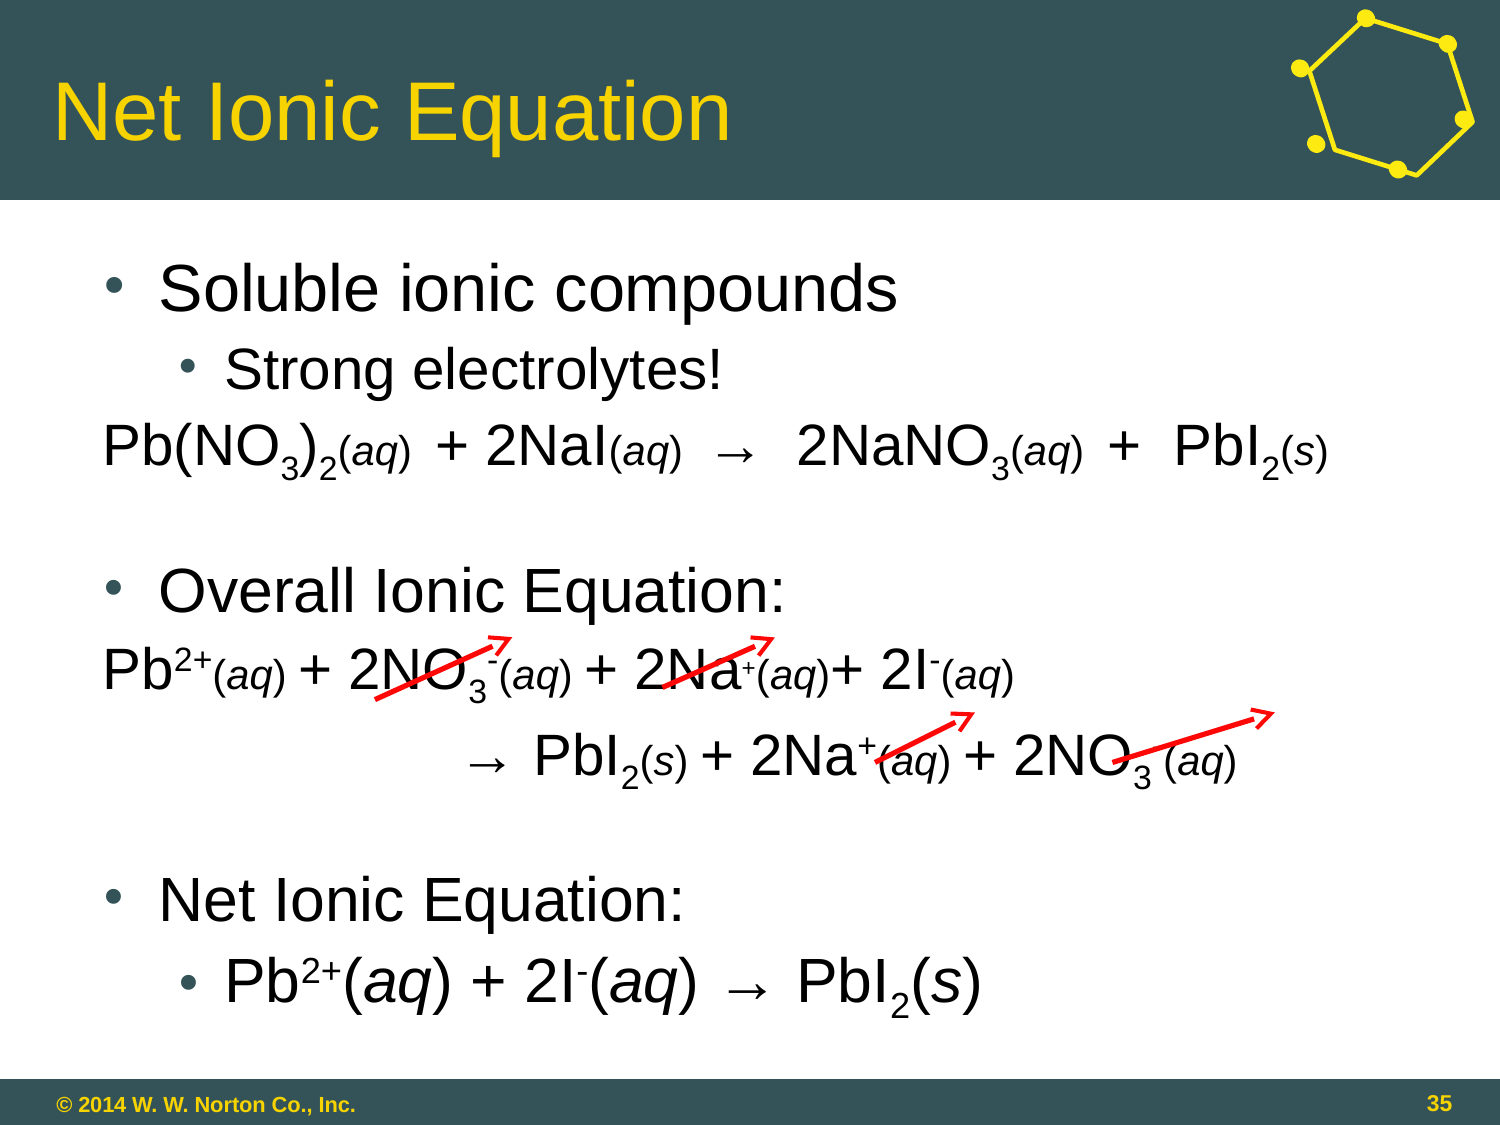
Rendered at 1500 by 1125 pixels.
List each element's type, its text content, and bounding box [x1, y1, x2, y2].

list Soluble ionic compounds Strong electrolytes! Pb(NO3)2(aq) + 2NaI(aq) → 2NaNO3(aq) + PbI2(s) Overall Ionic Equation: Pb2+(aq) + 2NO3-(aq) + 2Na+(aq)+ 2I-(aq) → PbI2(s) + 2Na+(aq) + 2NO3-(aq) Net Ionic Equation: Pb2+(aq) + 2I-(aq) → PbI2(s) [87, 237, 1375, 975]
title Net Ionic Equation [37, 19, 1118, 195]
slide_number <number> [1408, 1085, 1468, 1120]
